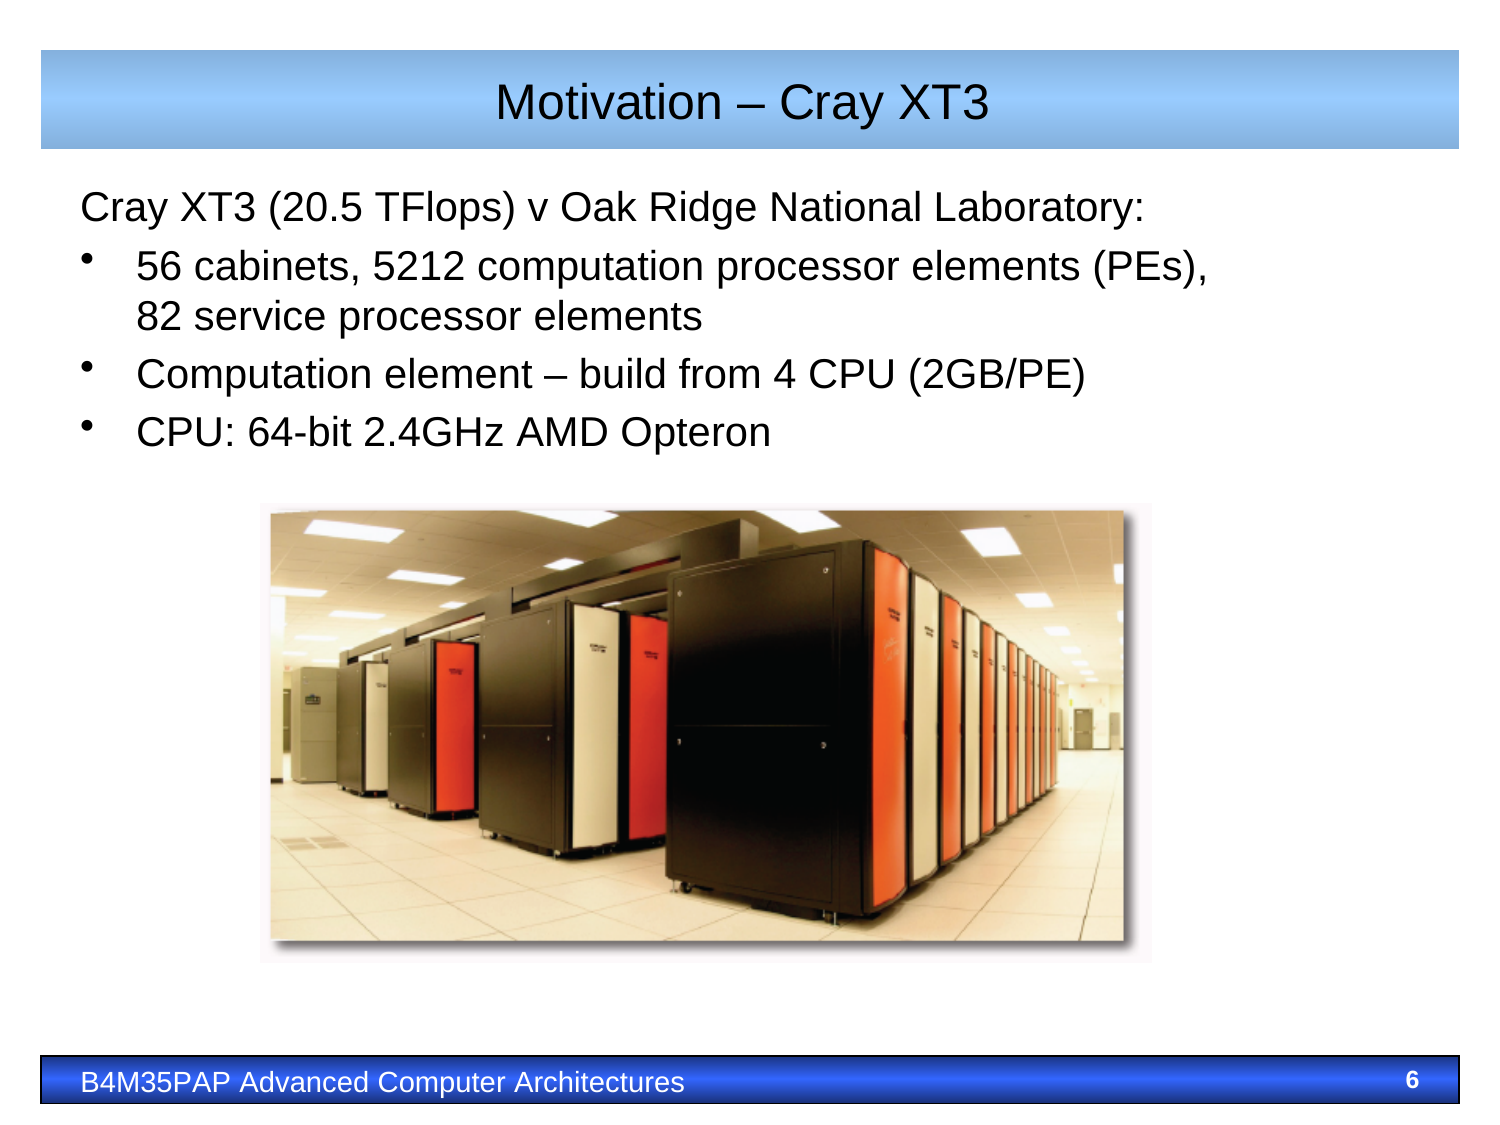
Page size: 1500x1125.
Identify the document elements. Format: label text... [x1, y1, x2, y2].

list Cray XT3 (20.5 TFlops) v Oak Ridge National Laboratory: 56 cabinets, 5212 computation processor elements (PEs), 82 service processor elements Computation element – build from 4 CPU (2GB/PE) CPU: 64-bit 2.4GHz AMD Opteron [64, 172, 1436, 1000]
chart [260, 503, 1152, 963]
title Motivation – Cray XT3 [41, 50, 1459, 149]
